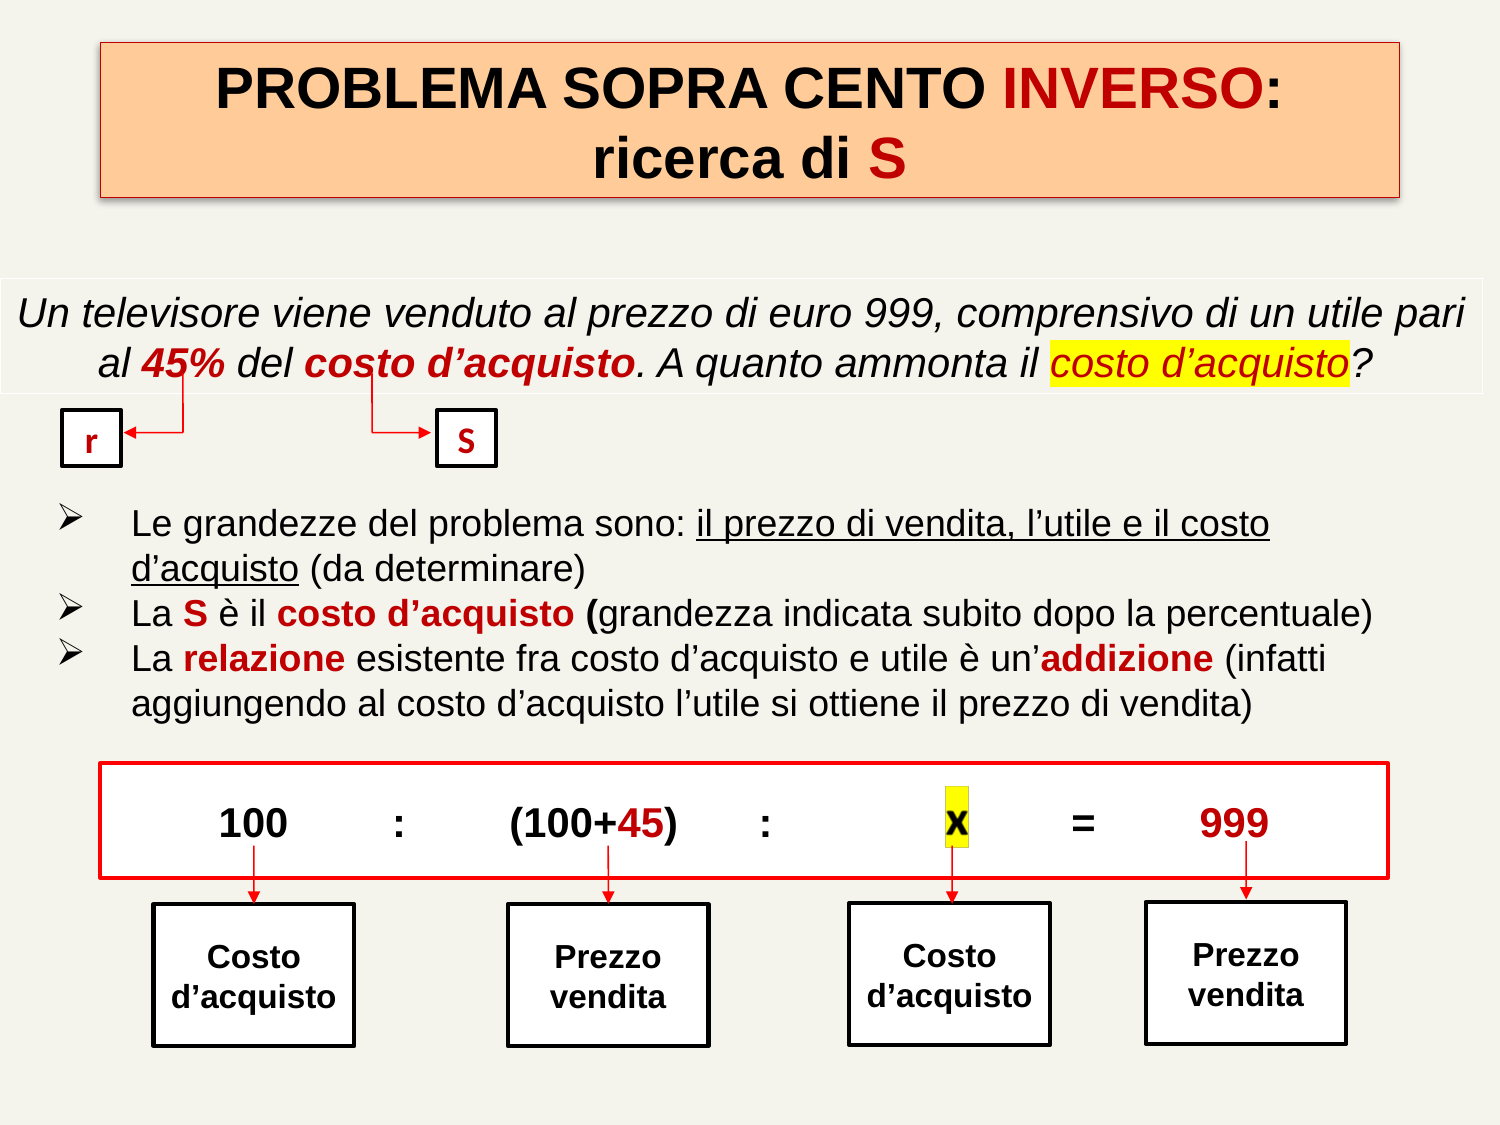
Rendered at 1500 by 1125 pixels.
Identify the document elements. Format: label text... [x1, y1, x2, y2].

text_box Prezzo vendita [507, 904, 709, 1046]
text_box 100 : (100+45) : = 999 [100, 763, 1388, 878]
text_box Prezzo vendita [1145, 902, 1347, 1044]
text_box r [61, 410, 121, 467]
text_box PROBLEMA SOPRA CENTO INVERSO: ricerca di S [100, 42, 1400, 198]
text_box Un televisore viene venduto al prezzo di euro 999, comprensivo di un utile pari al 45% del costo d’acquisto. A quanto ammonta il costo d’acquisto? [0, 278, 1483, 394]
text_box S [437, 410, 497, 467]
picture [915, 772, 999, 878]
text_box Le grandezze del problema sono: il prezzo di vendita, l’utile e il costo d’acquisto (da determinare) La S è il costo d’acquisto (grandezza indicata subito dopo la percentuale) La relazione esistente fra costo d’acquisto e utile è un’addizione (infatti aggiungendo al costo d’acquisto l’utile si ottiene il prezzo di vendita) [41, 491, 1424, 732]
text_box Costo d’acquisto [153, 904, 355, 1046]
text_box Costo d’acquisto [849, 903, 1051, 1045]
